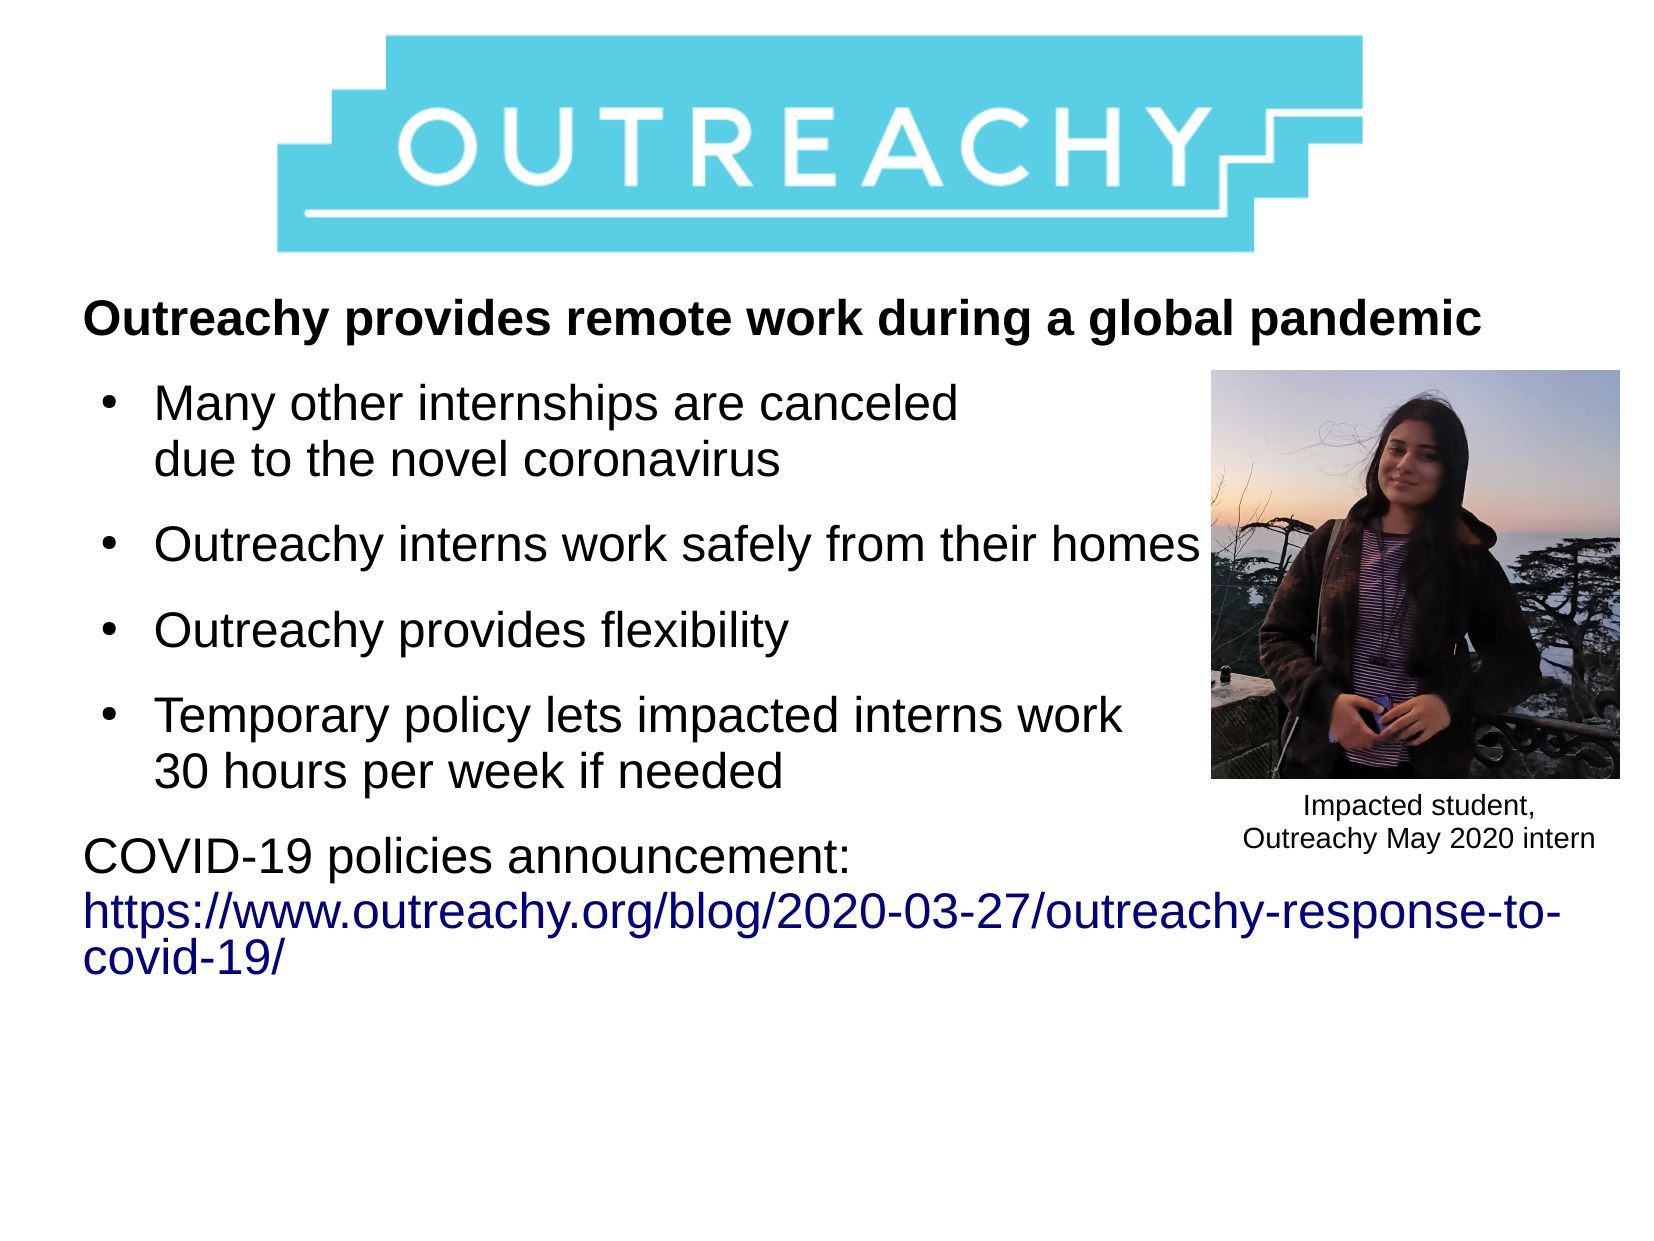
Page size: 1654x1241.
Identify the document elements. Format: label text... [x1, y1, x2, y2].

picture [206, 15, 1447, 270]
text_box Impacted student, Outreachy May 2020 intern [1190, 781, 1649, 895]
list Outreachy provides remote work during a global pandemic Many other internships are canceled due to the novel coronavirus Outreachy interns work safely from their homes Outreachy provides flexibility Temporary policy lets impacted interns work 30 hours per week if needed COVID-19 policies announcement:https://www.outreachy.org/blog/2020-03-27/outreachy-response-to-covid-19/ [82, 290, 1573, 1111]
picture [1211, 370, 1620, 779]
